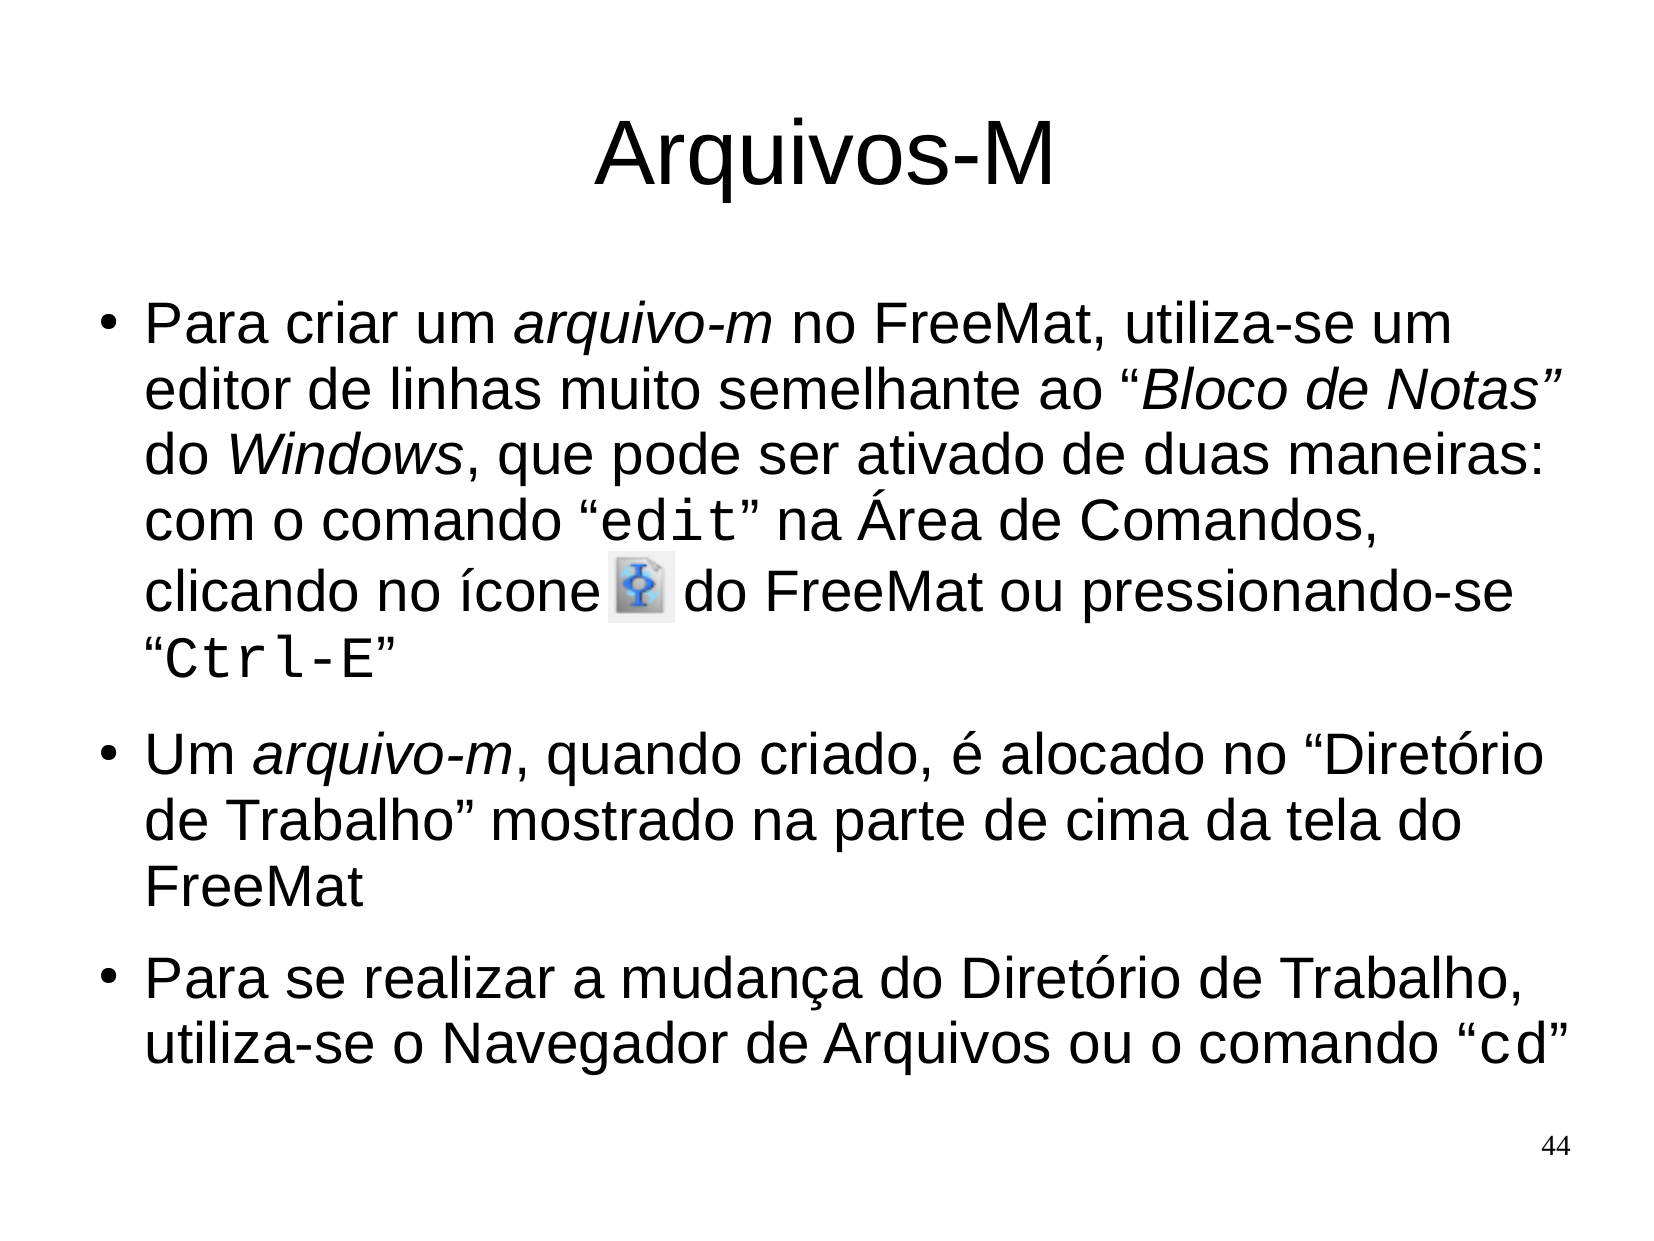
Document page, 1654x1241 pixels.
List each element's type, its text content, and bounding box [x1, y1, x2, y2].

list Para criar um arquivo-m no FreeMat, utiliza-se um editor de linhas muito semelhante ao “Bloco de Notas” do Windows, que pode ser ativado de duas maneiras: com o comando “edit” na Área de Comandos, clicando no ícone do FreeMat ou pressionando-se “Ctrl-E” Um arquivo-m, quando criado, é alocado no “Diretório de Trabalho” mostrado na parte de cima da tela do FreeMat Para se realizar a mudança do Diretório de Trabalho, utiliza-se o Navegador de Arquivos ou o comando “cd” [82, 290, 1571, 1146]
picture [608, 551, 675, 623]
title Arquivos-M [82, 49, 1571, 257]
